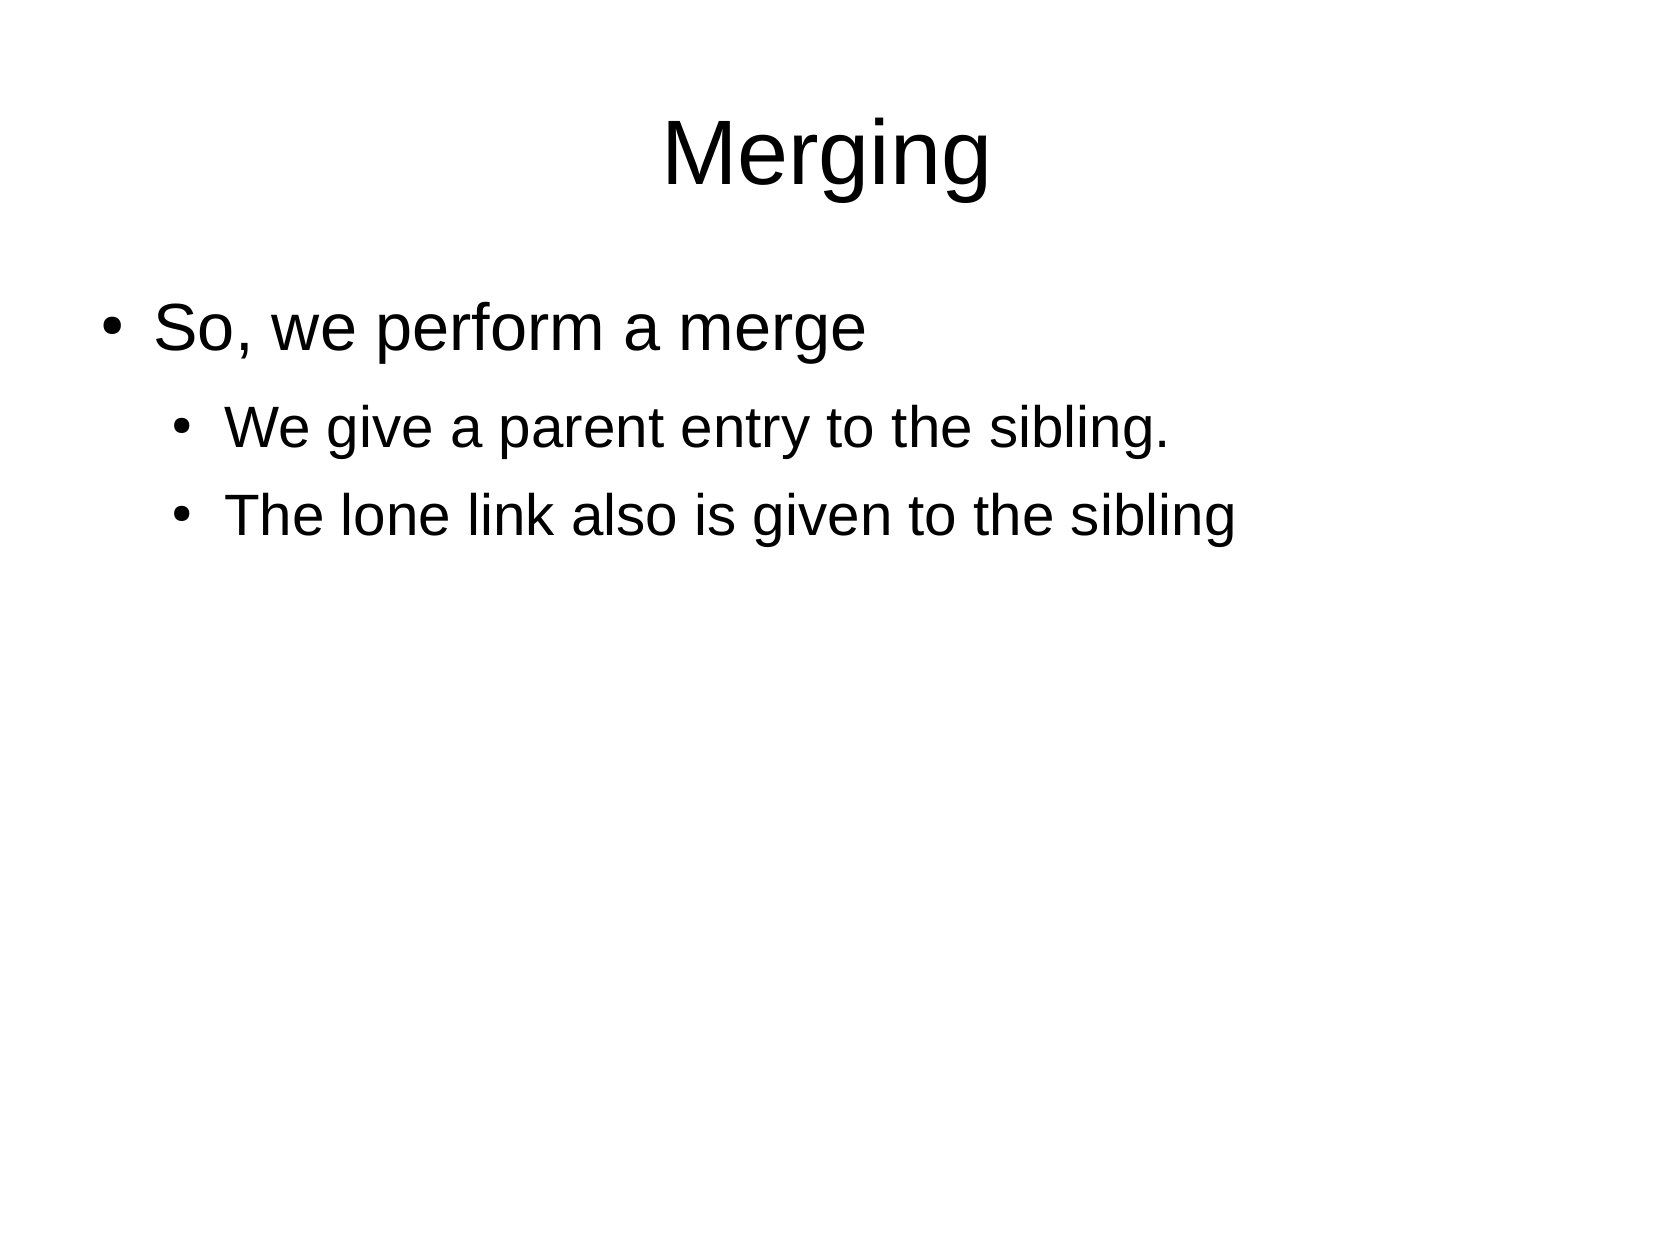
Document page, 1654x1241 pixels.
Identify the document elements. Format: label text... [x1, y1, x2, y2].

title Merging [82, 49, 1571, 257]
list So, we perform a merge We give a parent entry to the sibling. The lone link also is given to the sibling [82, 290, 1571, 1094]
